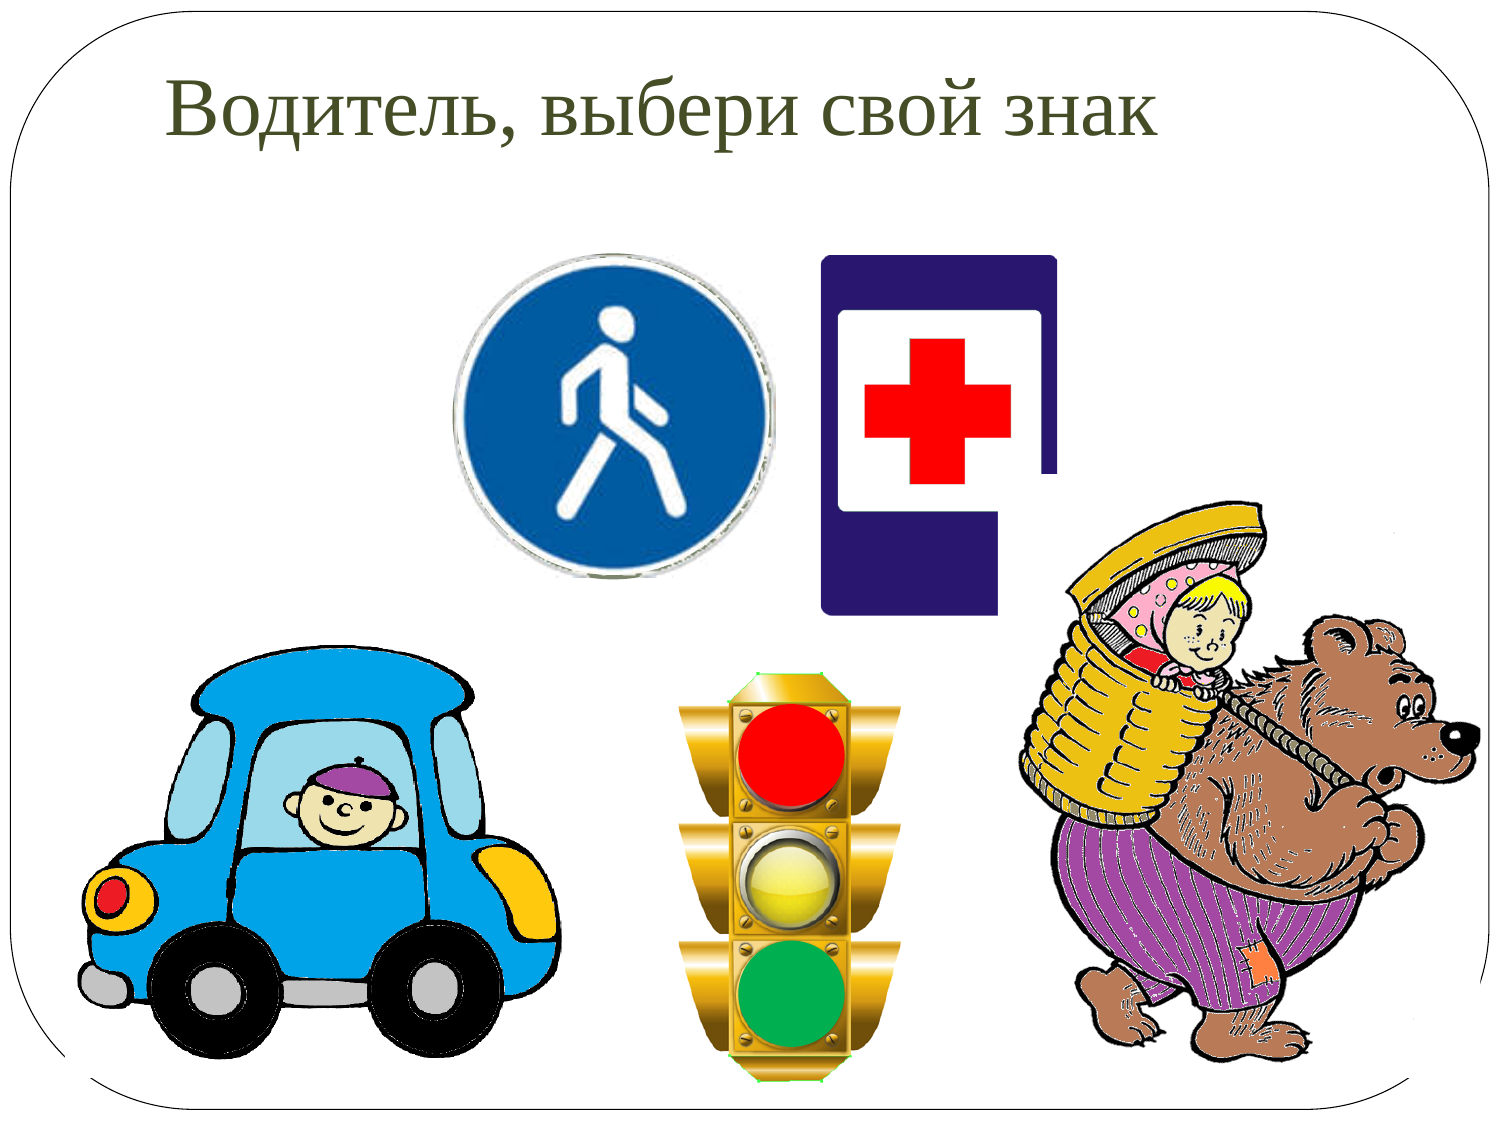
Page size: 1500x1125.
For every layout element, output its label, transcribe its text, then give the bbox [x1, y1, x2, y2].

text_box [738, 940, 845, 1047]
picture [658, 655, 923, 1091]
picture [64, 622, 590, 1078]
picture [454, 255, 776, 578]
title Водитель, выбери свой знак [150, 45, 1425, 233]
text_box [738, 704, 845, 806]
picture [820, 255, 1481, 1079]
